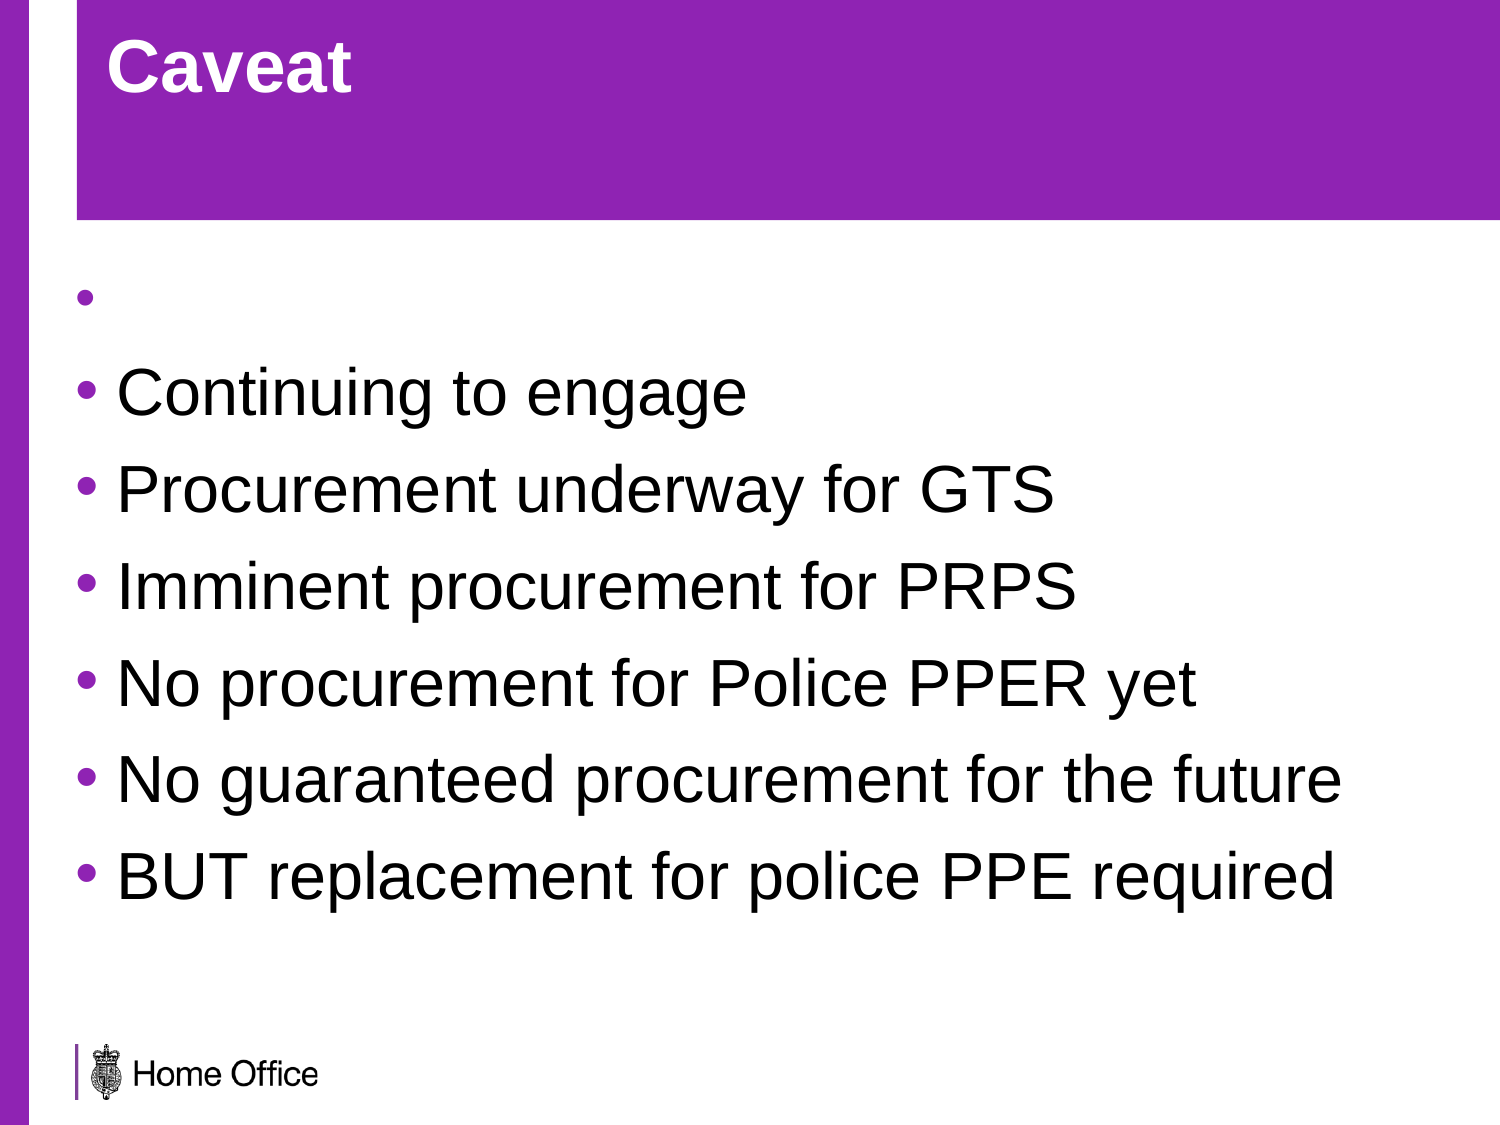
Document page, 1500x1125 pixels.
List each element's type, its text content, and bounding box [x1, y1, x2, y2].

list Continuing to engage Procurement underway for GTS Imminent procurement for PRPS No procurement for Police PPER yet No guaranteed procurement for the future BUT replacement for police PPE required [75, 262, 1426, 1005]
title Caveat [76, 0, 1500, 221]
